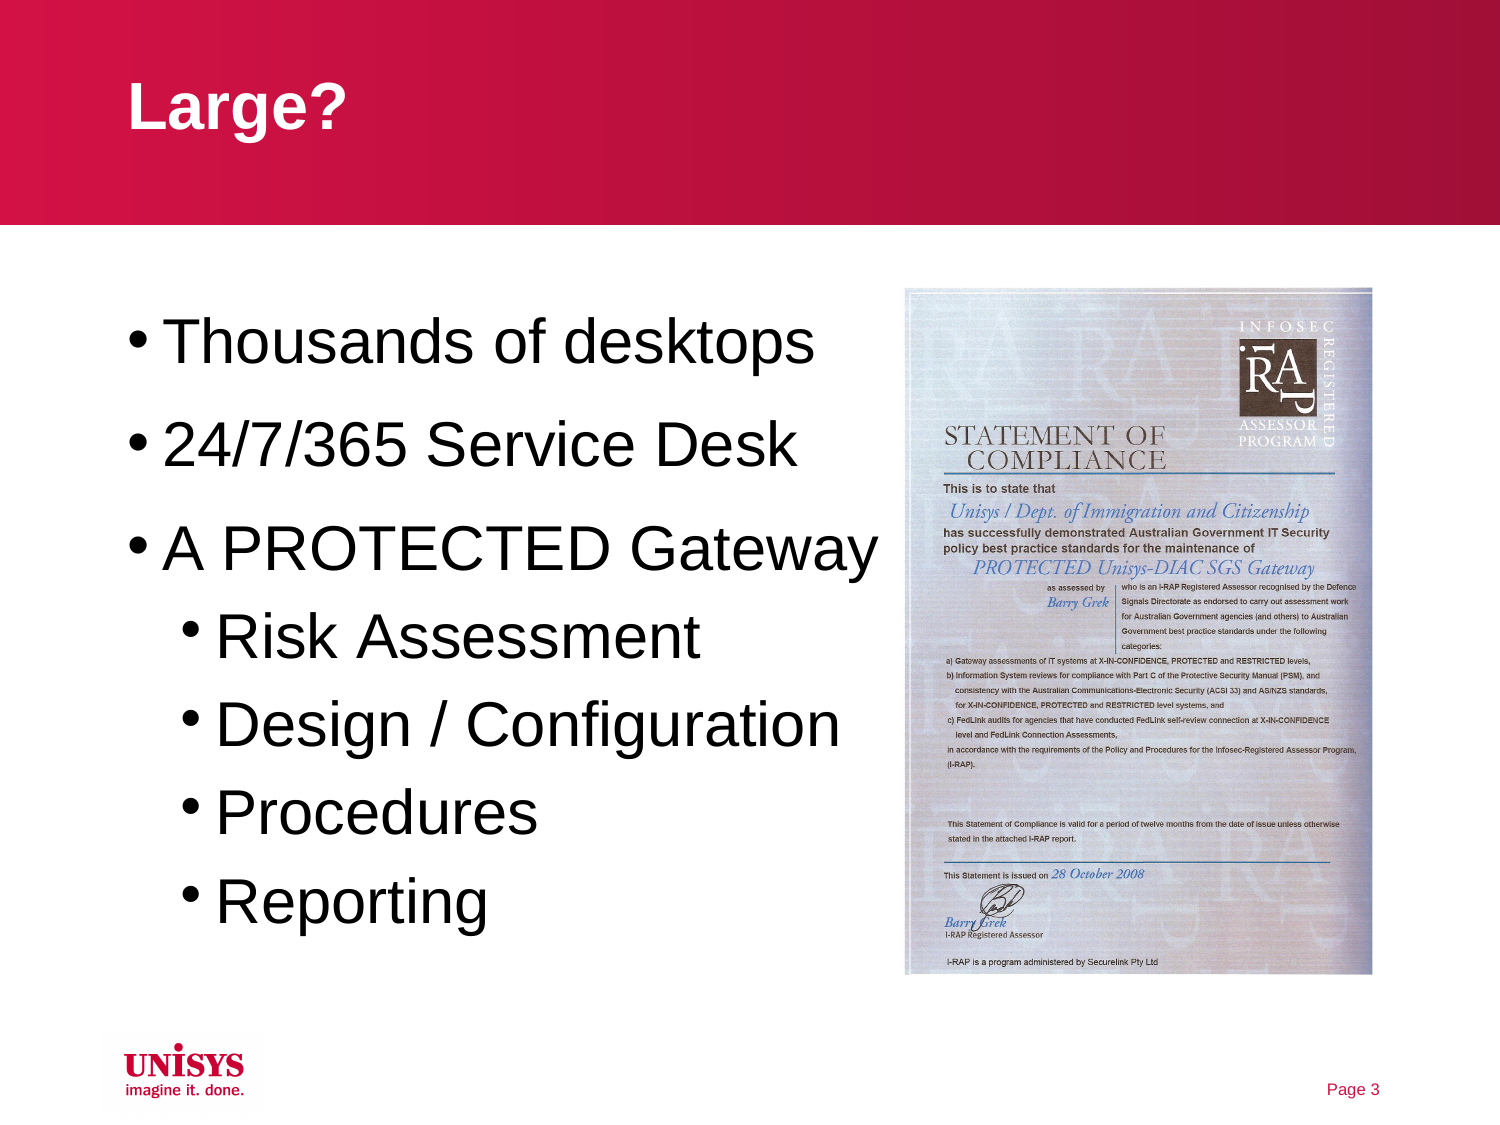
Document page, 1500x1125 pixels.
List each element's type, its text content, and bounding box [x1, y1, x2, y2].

picture [101, 1031, 265, 1118]
picture [900, 286, 1373, 976]
title Large? [112, 14, 1387, 203]
list Thousands of desktops 24/7/365 Service Desk A PROTECTED Gateway Risk Assessment Design / Configuration Procedures Reporting [112, 292, 901, 1013]
